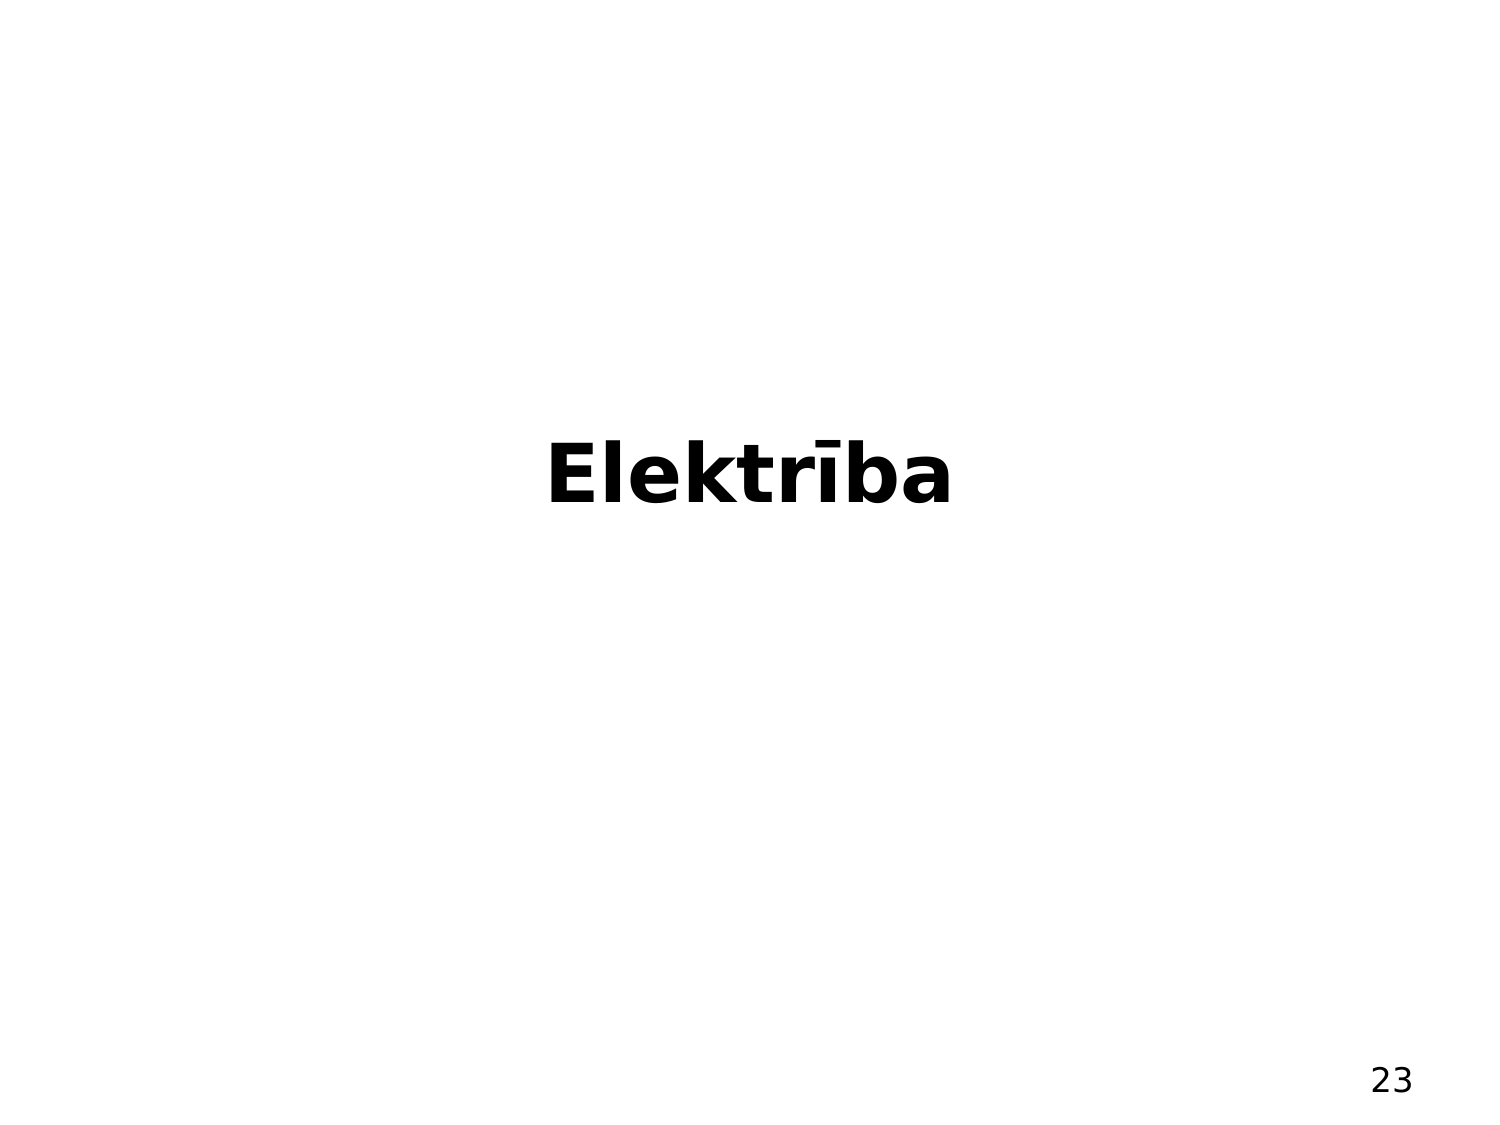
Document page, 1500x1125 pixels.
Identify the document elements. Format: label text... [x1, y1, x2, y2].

title Elektrība [112, 349, 1388, 591]
